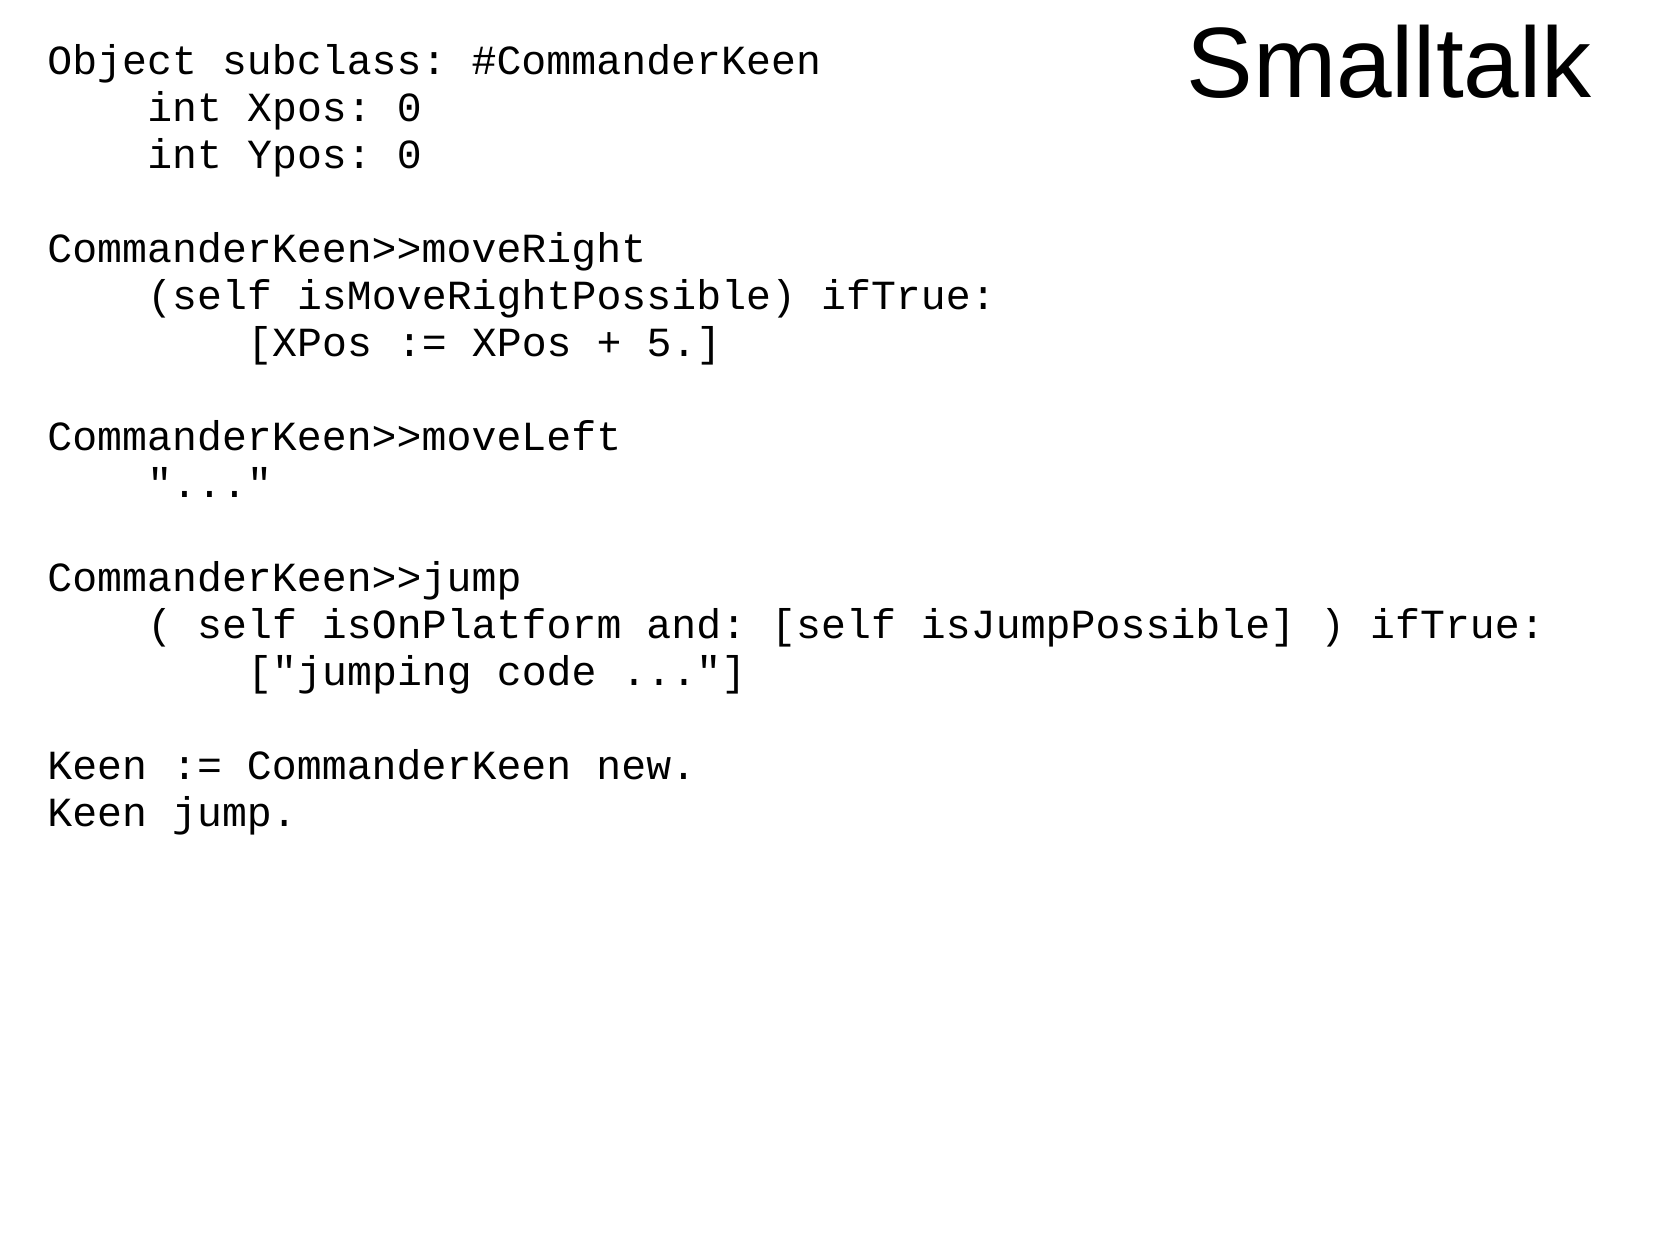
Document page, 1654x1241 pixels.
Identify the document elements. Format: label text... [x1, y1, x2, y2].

text_box Smalltalk [1171, 0, 1652, 140]
text_box Object subclass: #CommanderKeen int Xpos: 0 int Ypos: 0 CommanderKeen>>moveRight (self isMoveRightPossible) ifTrue: [XPos := XPos + 5.] CommanderKeen>>moveLeft "..." CommanderKeen>>jump ( self isOnPlatform and: [self isJumpPossible] ) ifTrue: ["jumping code ..."] Keen := CommanderKeen new. Keen jump. [32, 32, 1563, 801]
